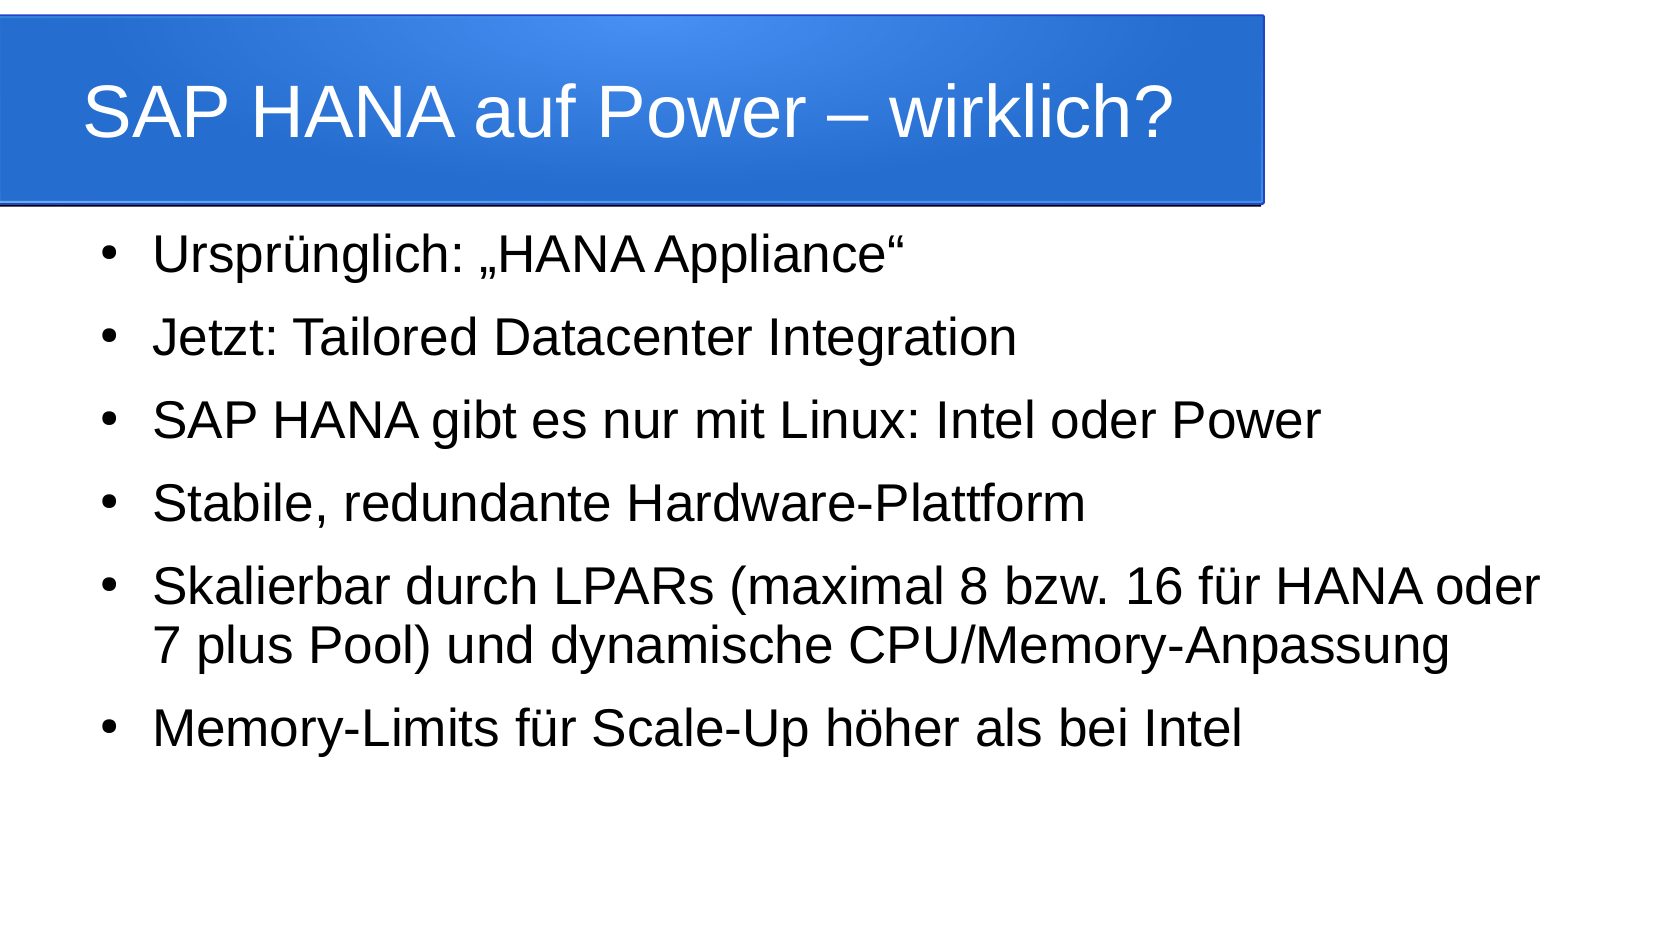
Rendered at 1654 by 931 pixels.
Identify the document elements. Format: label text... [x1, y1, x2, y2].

title SAP HANA auf Power – wirklich? [82, 35, 1235, 189]
list Ursprünglich: „HANA Appliance“ Jetzt: Tailored Datacenter Integration SAP HANA gibt es nur mit Linux: Intel oder Power Stabile, redundante Hardware-Plattform Skalierbar durch LPARs (maximal 8 bzw. 16 für HANA oder 7 plus Pool) und dynamische CPU/Memory-Anpassung Memory-Limits für Scale-Up höher als bei Intel [82, 224, 1571, 764]
